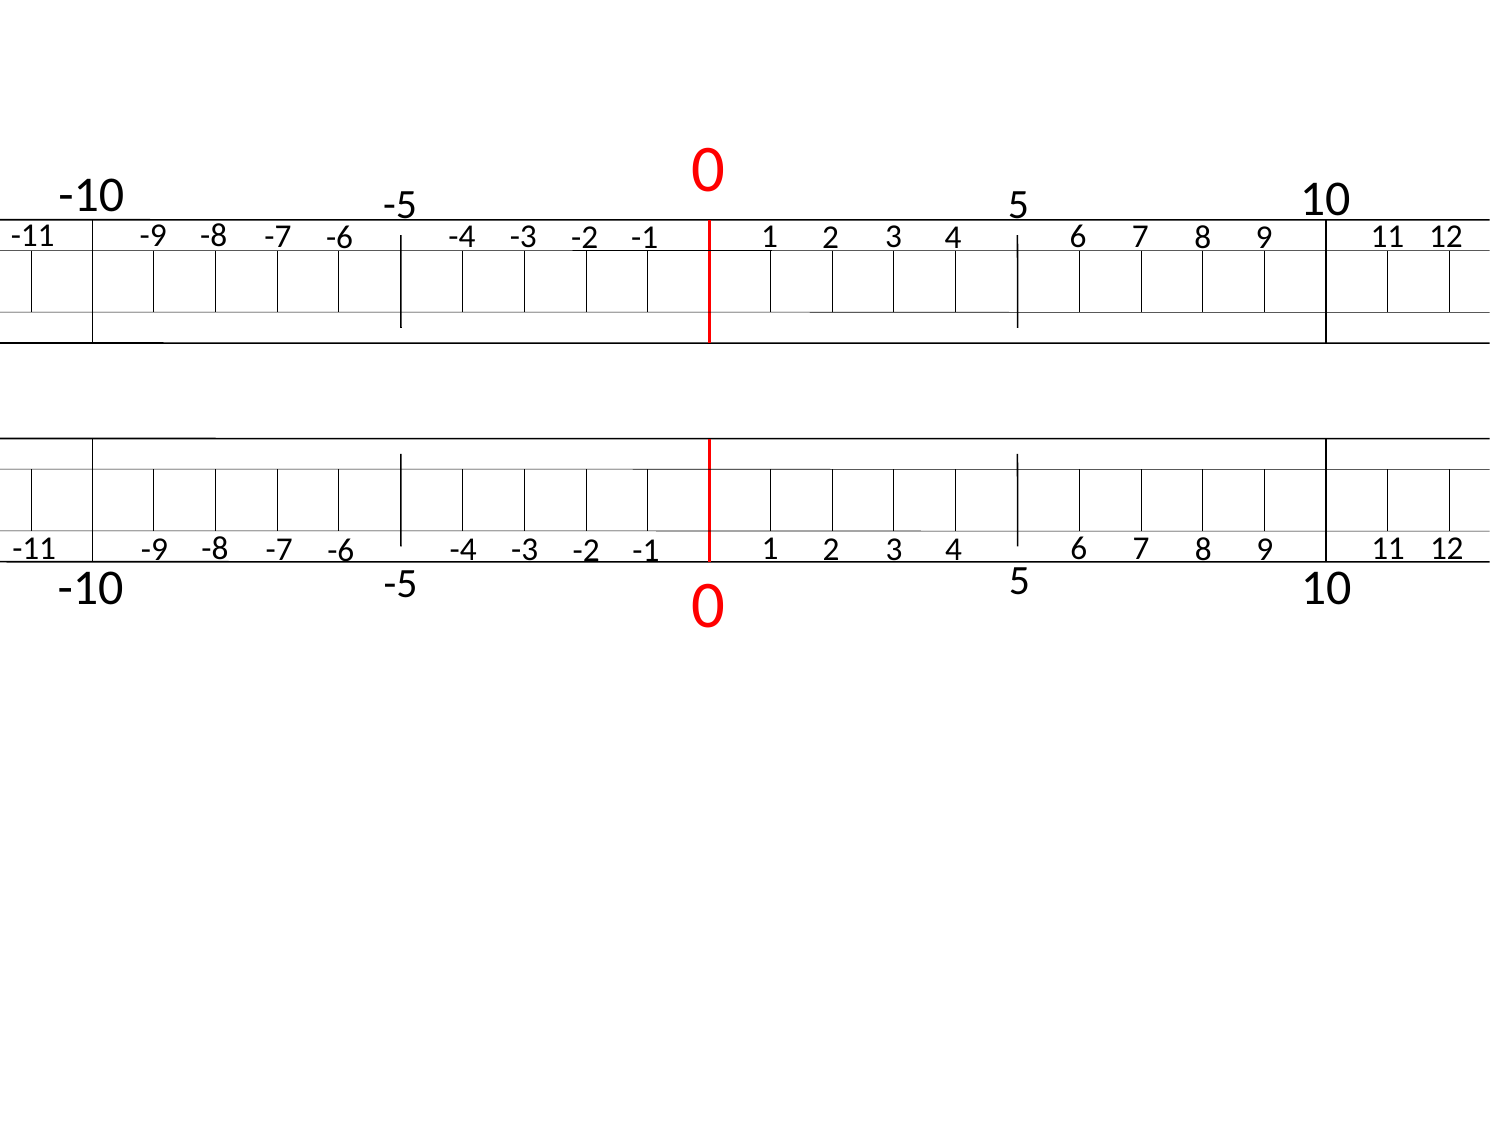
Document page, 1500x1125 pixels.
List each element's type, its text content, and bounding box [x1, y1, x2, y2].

text_box 0 [676, 553, 728, 649]
text_box 10 [1300, 554, 1378, 615]
text_box -7 [265, 527, 300, 568]
text_box 6 [1070, 525, 1100, 566]
text_box 12 [1429, 214, 1473, 255]
text_box -8 [201, 526, 236, 567]
text_box 7 [1131, 214, 1162, 255]
text_box -3 [509, 214, 546, 255]
text_box 10 [1300, 165, 1378, 226]
text_box 8 [1194, 214, 1224, 255]
text_box -4 [449, 526, 485, 567]
text_box 2 [822, 527, 852, 568]
text_box 8 [1199, 539, 1206, 547]
text_box 11 [1370, 213, 1413, 254]
text_box 1 [761, 525, 791, 566]
text_box -10 [58, 161, 136, 222]
text_box 8 [1195, 526, 1225, 567]
text_box -5 [383, 176, 422, 227]
text_box -6 [325, 214, 358, 255]
text_box 1 [761, 213, 791, 254]
text_box 12 [1429, 526, 1474, 567]
text_box 9 [1256, 527, 1286, 568]
text_box 9 [1255, 215, 1285, 256]
text_box -6 [327, 527, 360, 568]
text_box -11 [10, 212, 62, 253]
text_box -1 [631, 215, 670, 255]
text_box 5 [1008, 552, 1038, 603]
text_box -1 [632, 527, 671, 568]
text_box 4 [945, 526, 975, 567]
text_box -2 [572, 527, 609, 568]
text_box 2 [822, 215, 852, 256]
text_box -10 [57, 554, 135, 615]
text_box -5 [383, 555, 422, 606]
text_box 7 [1132, 526, 1162, 567]
text_box 0 [677, 117, 728, 213]
text_box -9 [139, 213, 175, 254]
text_box 11 [1371, 525, 1414, 566]
text_box -8 [200, 213, 235, 254]
text_box -3 [511, 527, 547, 568]
text_box -7 [264, 214, 299, 255]
text_box -11 [12, 525, 63, 566]
text_box 3 [885, 526, 915, 567]
text_box -4 [448, 213, 484, 254]
text_box -2 [571, 214, 608, 255]
text_box 3 [884, 214, 915, 255]
text_box 6 [1069, 213, 1099, 254]
text_box 4 [944, 214, 974, 255]
text_box 8 [1198, 550, 1207, 558]
text_box 5 [1007, 176, 1038, 227]
text_box -9 [140, 526, 176, 567]
